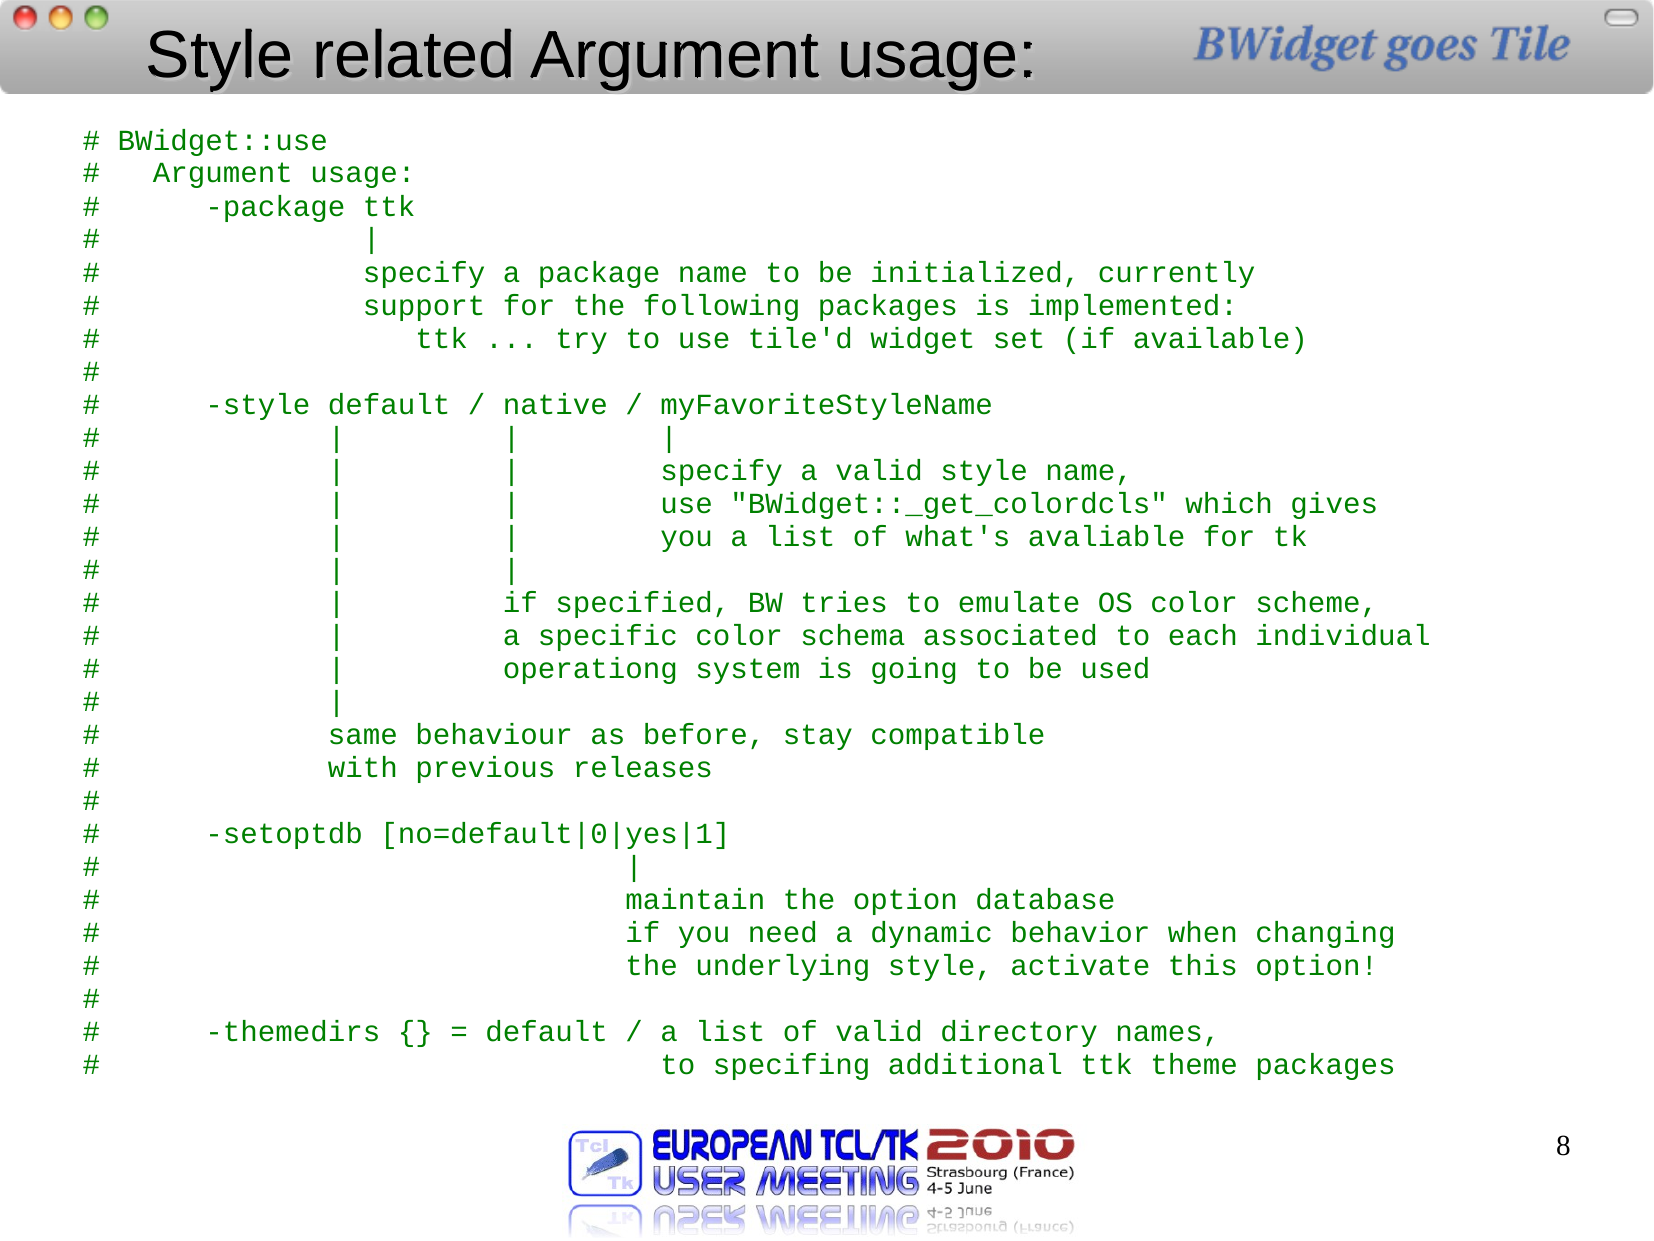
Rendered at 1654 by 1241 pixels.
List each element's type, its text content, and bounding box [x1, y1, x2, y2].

title Style related Argument usage: [145, 16, 1156, 93]
picture [0, 0, 1654, 94]
subtitle # BWidget::use # Argument usage: # -package ttk # | # specify a package name to be initialized, currently # support for the following packages is implemented: # ttk ... try to use tile'd widget set (if available) # # -style default / native / myFavoriteStyleName # | | | # | | specify a valid style name, # | | use "BWidget::_get_colordcls" which gives # | | you a list of what's avaliable for tk # | | # | if specified, BW tries to emulate OS color scheme, # | a specific color schema associated to each individual # | operationg system is going to be used # | # same behaviour as before, stay compatible # with previous releases # # -setoptdb [no=default|0|yes|1] # | # maintain the option database # if you need a dynamic behavior when changing # the underlying style, activate this option! # # -themedirs {} = default / a list of valid directory names, # to specifing additional ttk theme packages [82, 125, 1571, 1117]
picture [562, 1124, 1088, 1238]
